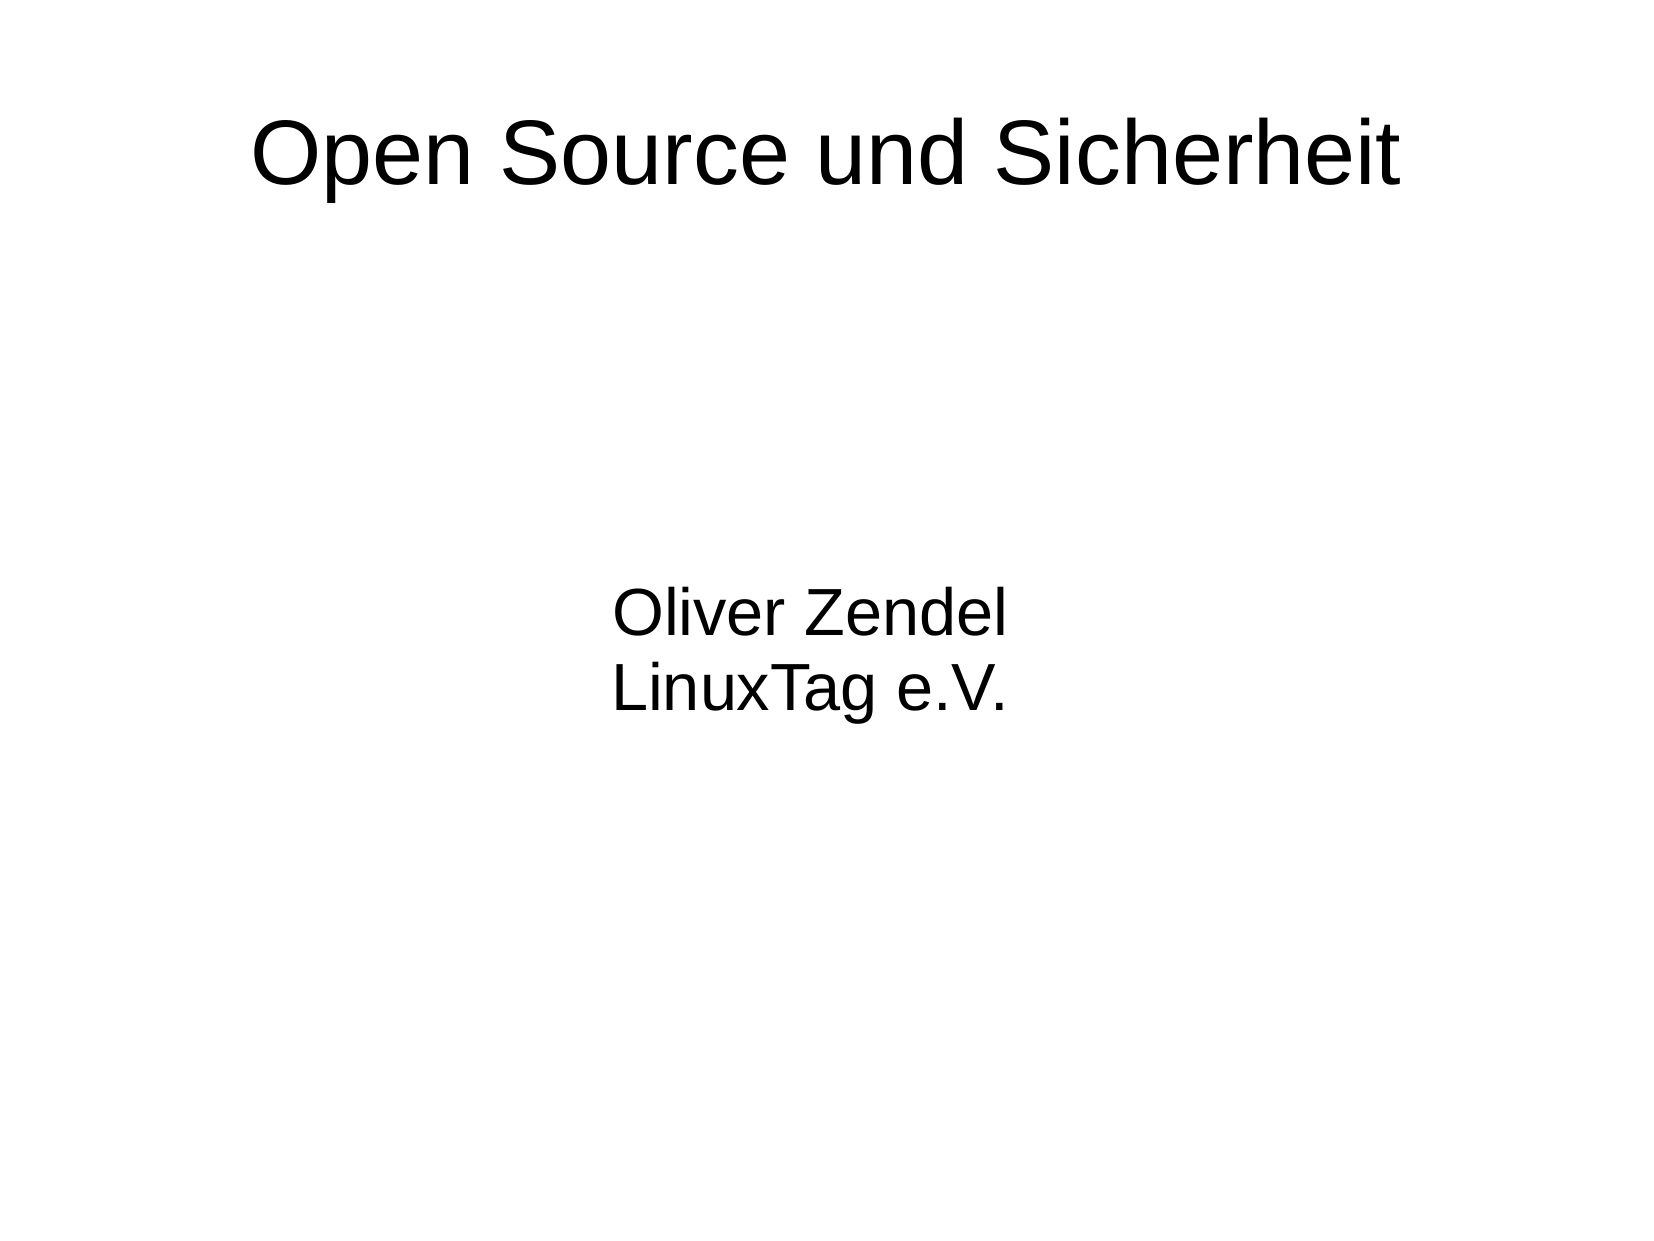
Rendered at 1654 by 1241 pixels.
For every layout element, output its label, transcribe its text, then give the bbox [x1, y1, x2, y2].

title Open Source und Sicherheit [82, 49, 1571, 257]
subtitle Oliver Zendel LinuxTag e.V. [82, 290, 1538, 1010]
